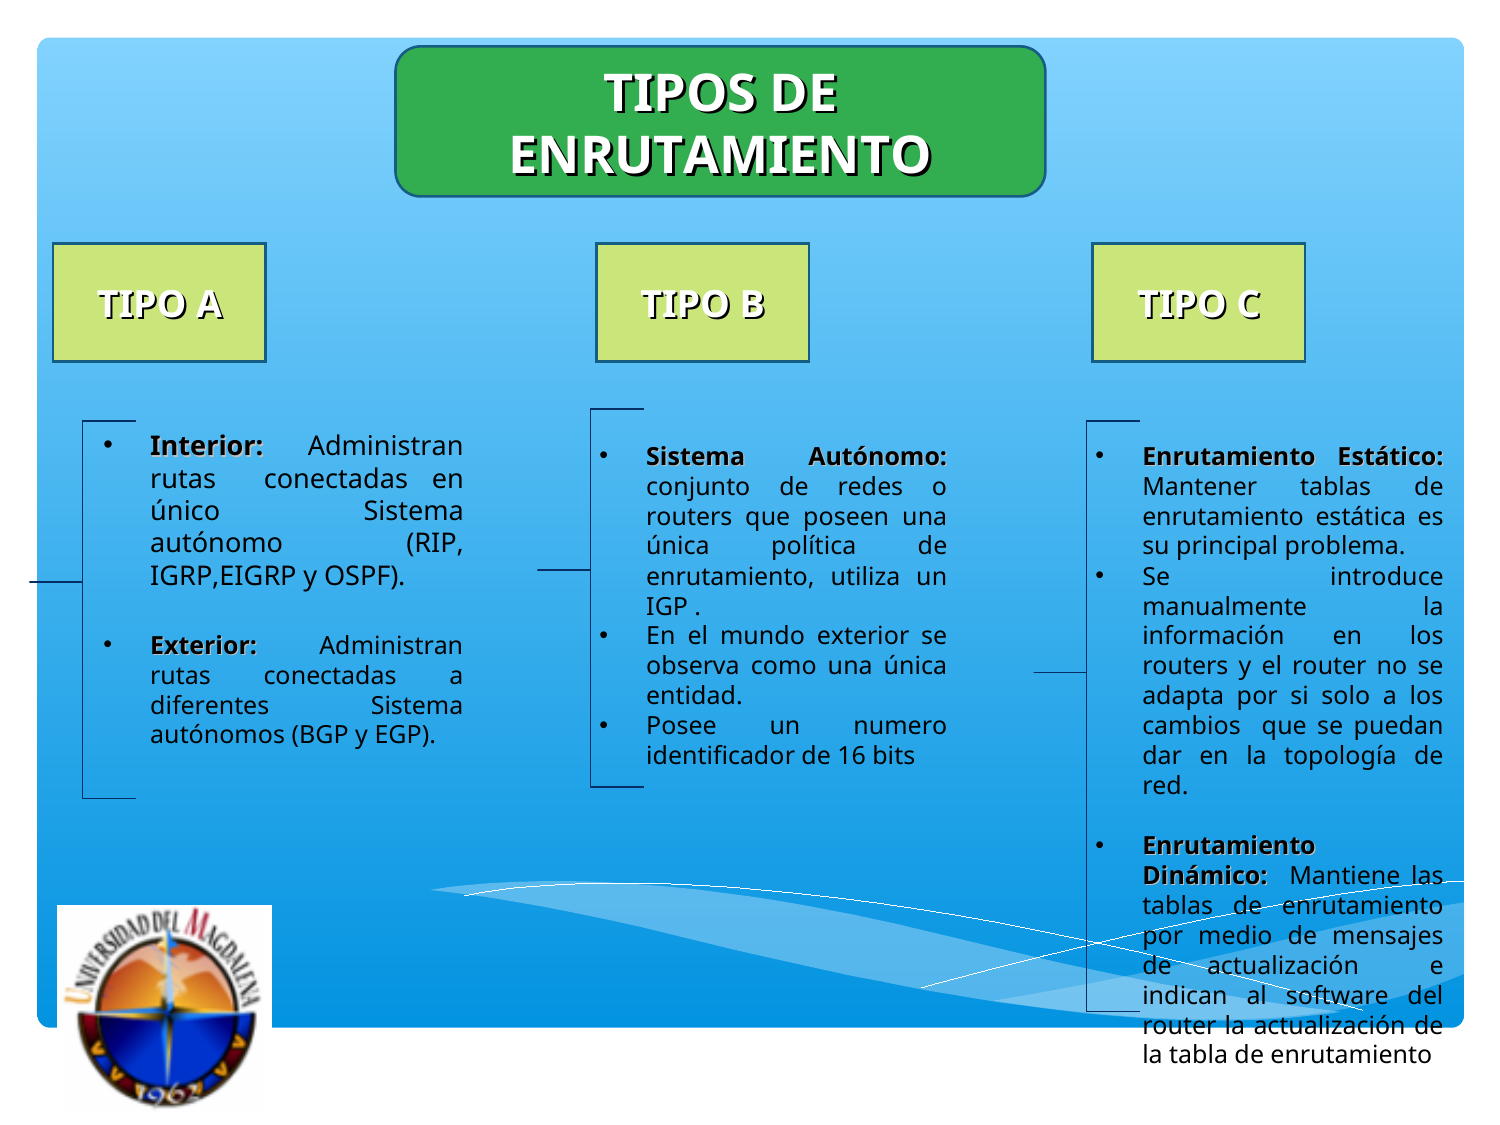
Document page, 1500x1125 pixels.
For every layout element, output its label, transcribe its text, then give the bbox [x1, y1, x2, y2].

text_box TIPO C [1092, 243, 1306, 362]
text_box Exterior: Administran rutas conectadas a diferentes Sistema autónomos (BGP y EGP). [88, 621, 479, 757]
text_box Sistema Autónomo: conjunto de redes o routers que poseen una única política de enrutamiento, utiliza un IGP . En el mundo exterior se observa como una única entidad. Posee un numero identificador de 16 bits [584, 432, 963, 778]
text_box TIPO B [596, 243, 810, 362]
text_box TIPOS DE ENRUTAMIENTO [395, 46, 1046, 197]
text_box TIPO A [53, 243, 266, 362]
text_box Enrutamiento Estático: Mantener tablas de enrutamiento estática es su principal problema. Se introduce manualmente la información en los routers y el router no se adapta por si solo a los cambios que se puedan dar en la topología de red. Enrutamiento Dinámico: Mantiene las tablas de enrutamiento por medio de mensajes de actualización e indican al software del router la actualización de la tabla de enrutamiento [1080, 432, 1459, 1077]
text_box Interior: Administran rutas conectadas en único Sistema autónomo (RIP, IGRP,EIGRP y OSPF). [88, 420, 479, 599]
picture [57, 906, 272, 1118]
